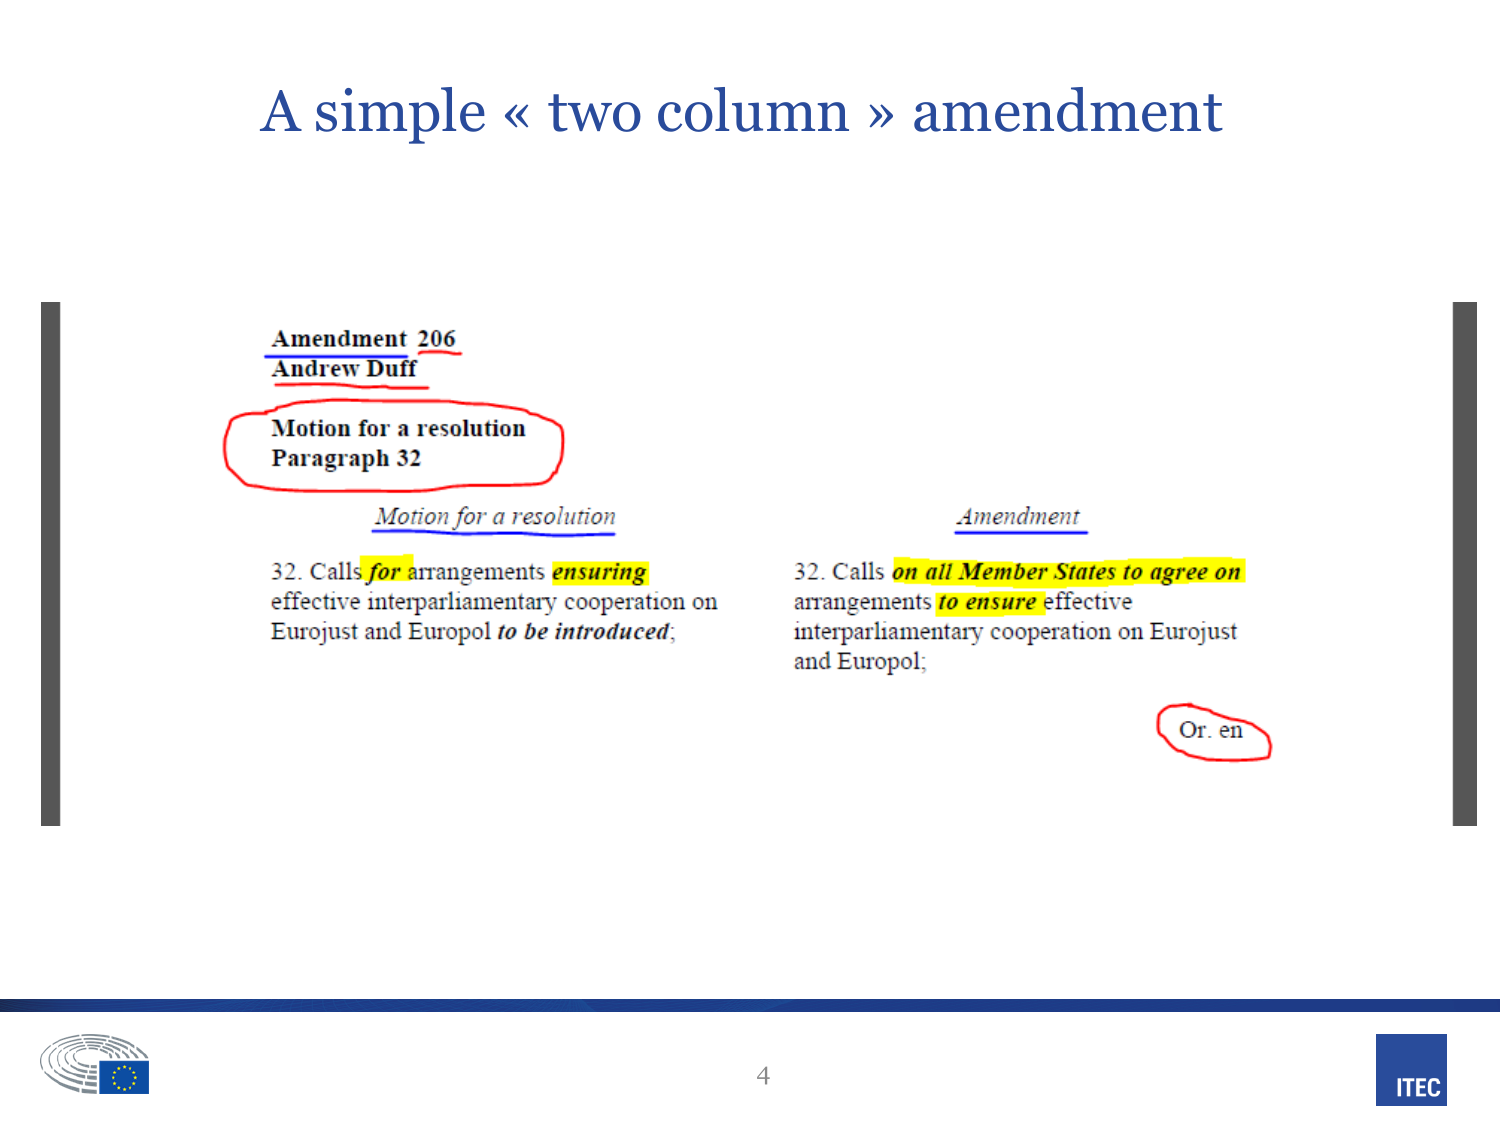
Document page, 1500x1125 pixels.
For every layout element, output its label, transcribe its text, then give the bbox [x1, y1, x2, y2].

picture [40, 1034, 149, 1094]
title A simple « two column » amendment [26, 66, 1459, 149]
picture [41, 302, 1477, 826]
picture [0, 999, 1500, 1012]
picture [1376, 1034, 1447, 1106]
